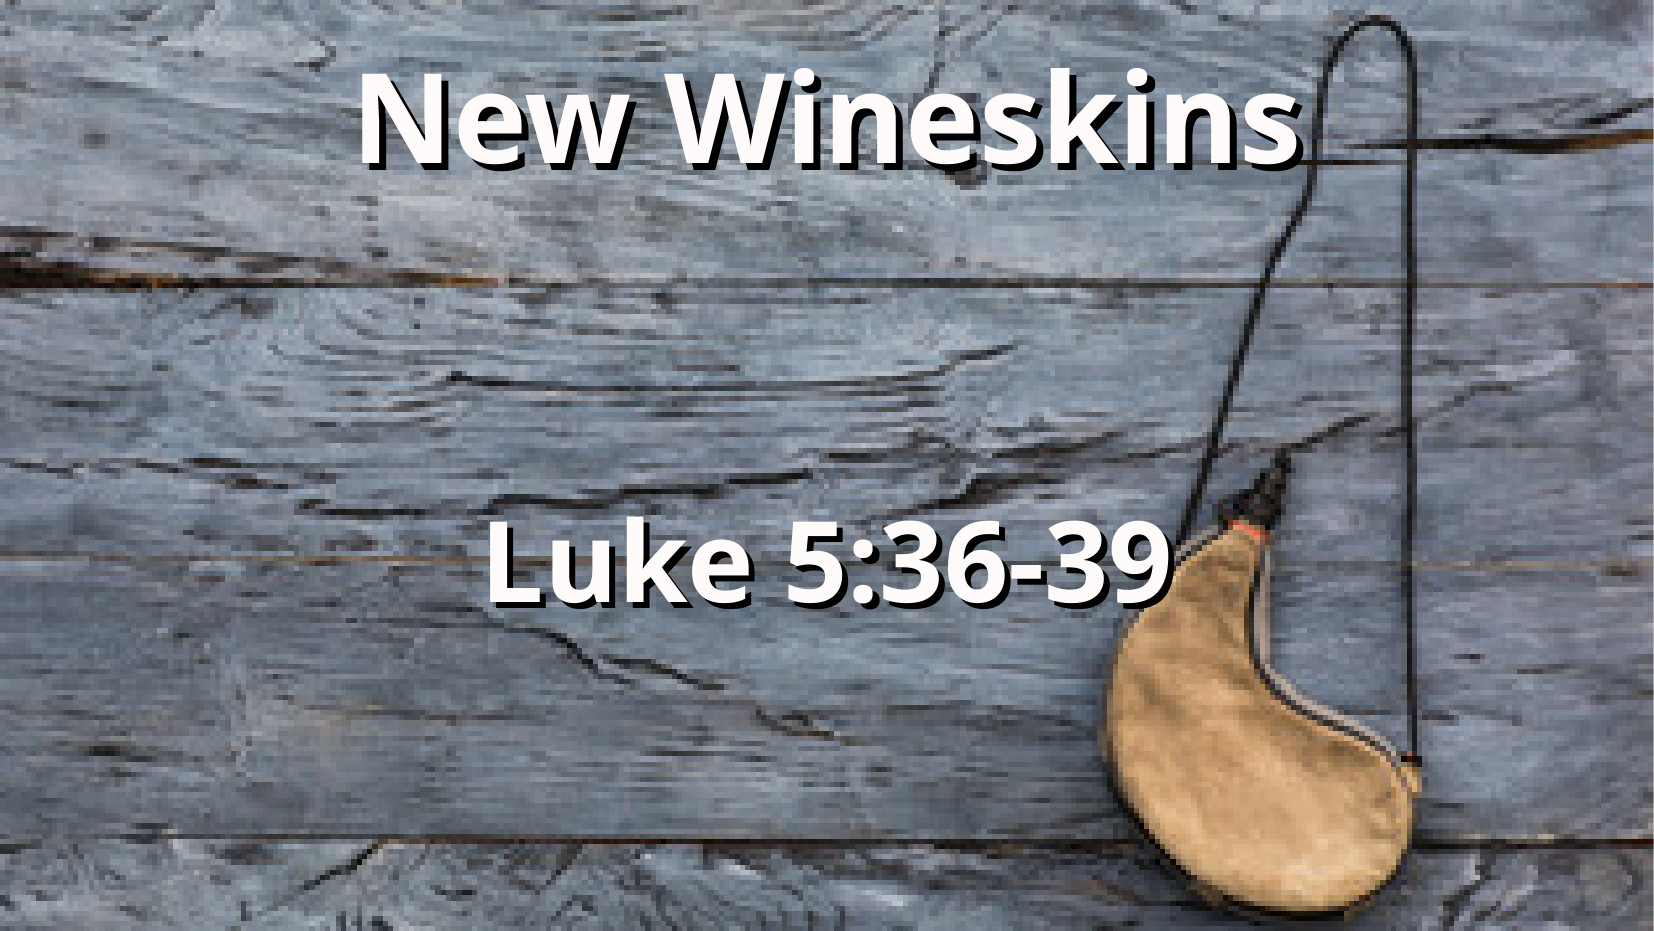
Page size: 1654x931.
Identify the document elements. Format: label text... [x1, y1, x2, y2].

subtitle Luke 5:36-39 [82, 217, 1571, 901]
title New Wineskins [82, 26, 1571, 203]
picture [0, 0, 1654, 931]
